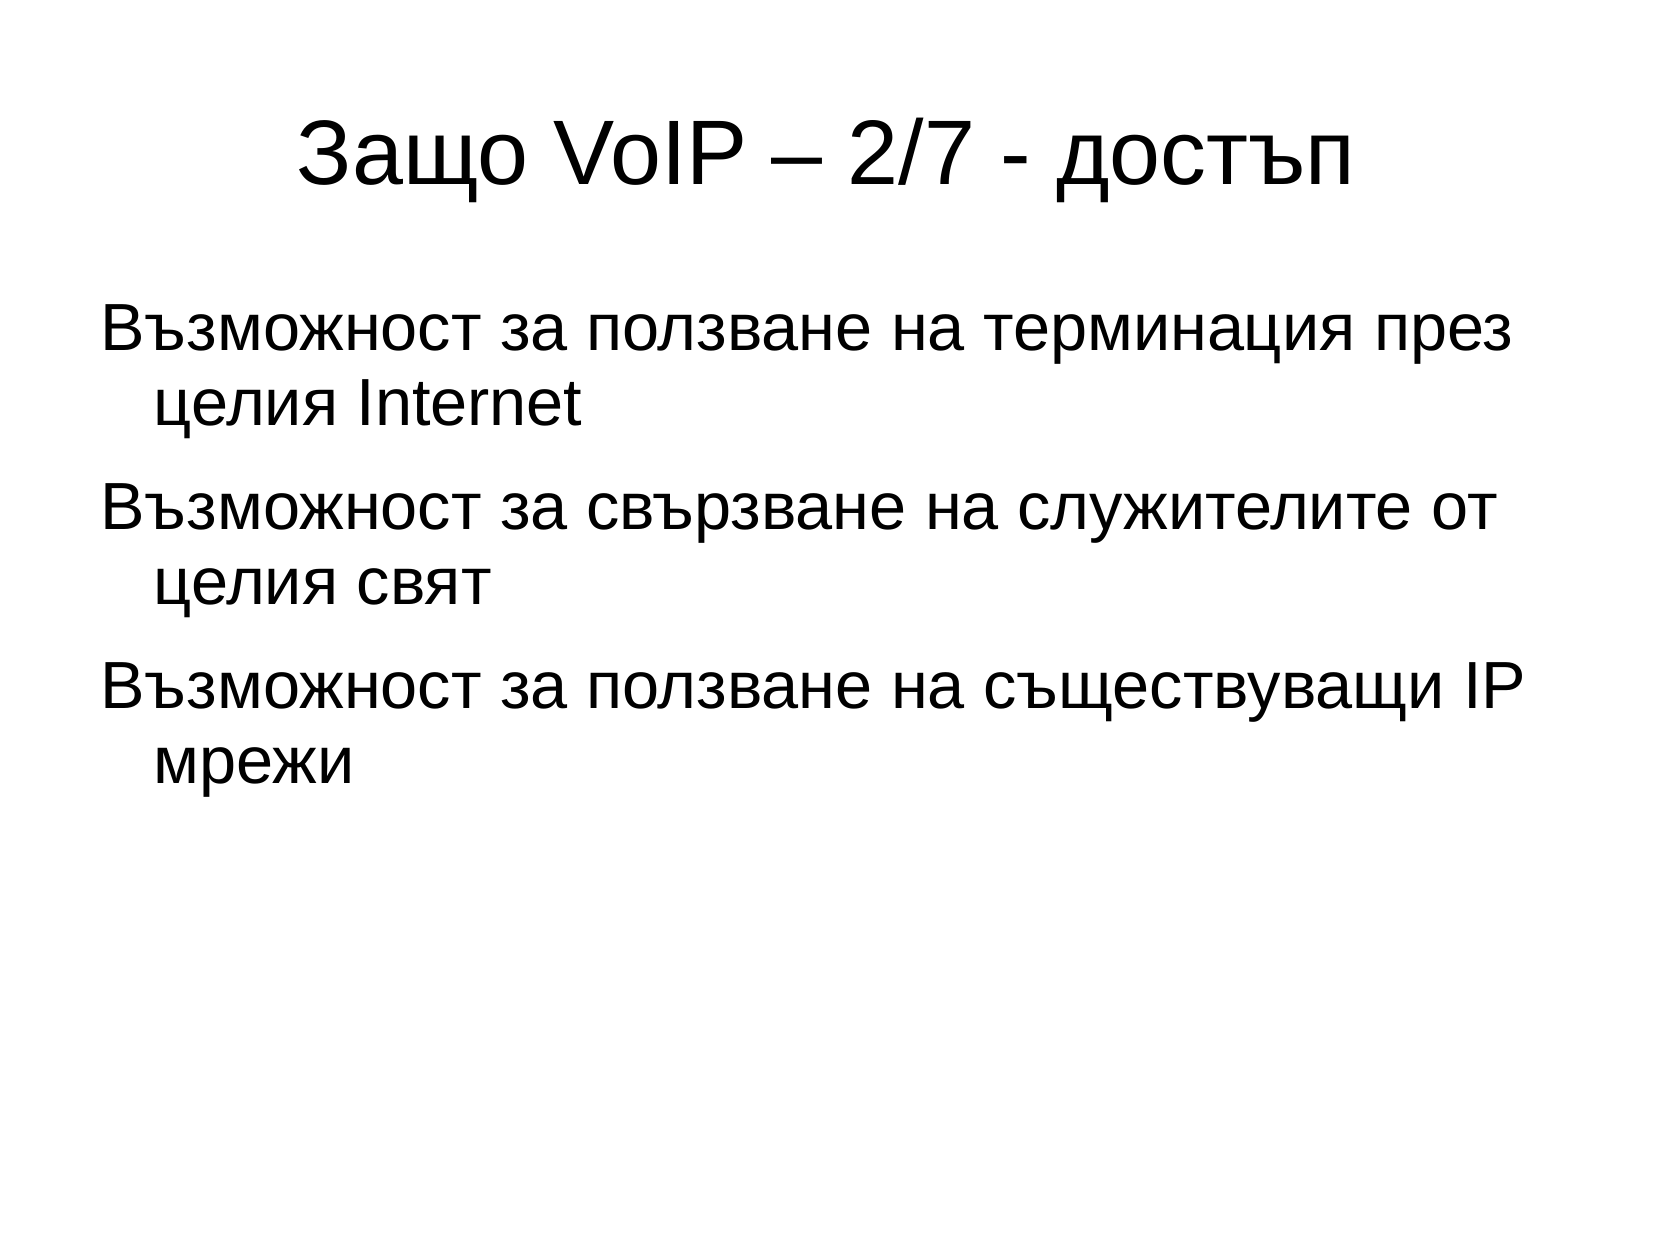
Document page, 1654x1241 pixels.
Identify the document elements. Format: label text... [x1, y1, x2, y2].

title Защо VoIP – 2/7 - достъп [82, 49, 1571, 257]
list Възможност за ползване на терминация през целия Internet Възможност за свързване на служителите от целия свят Възможност за ползване на съществуващи IP мрежи [82, 290, 1571, 1109]
